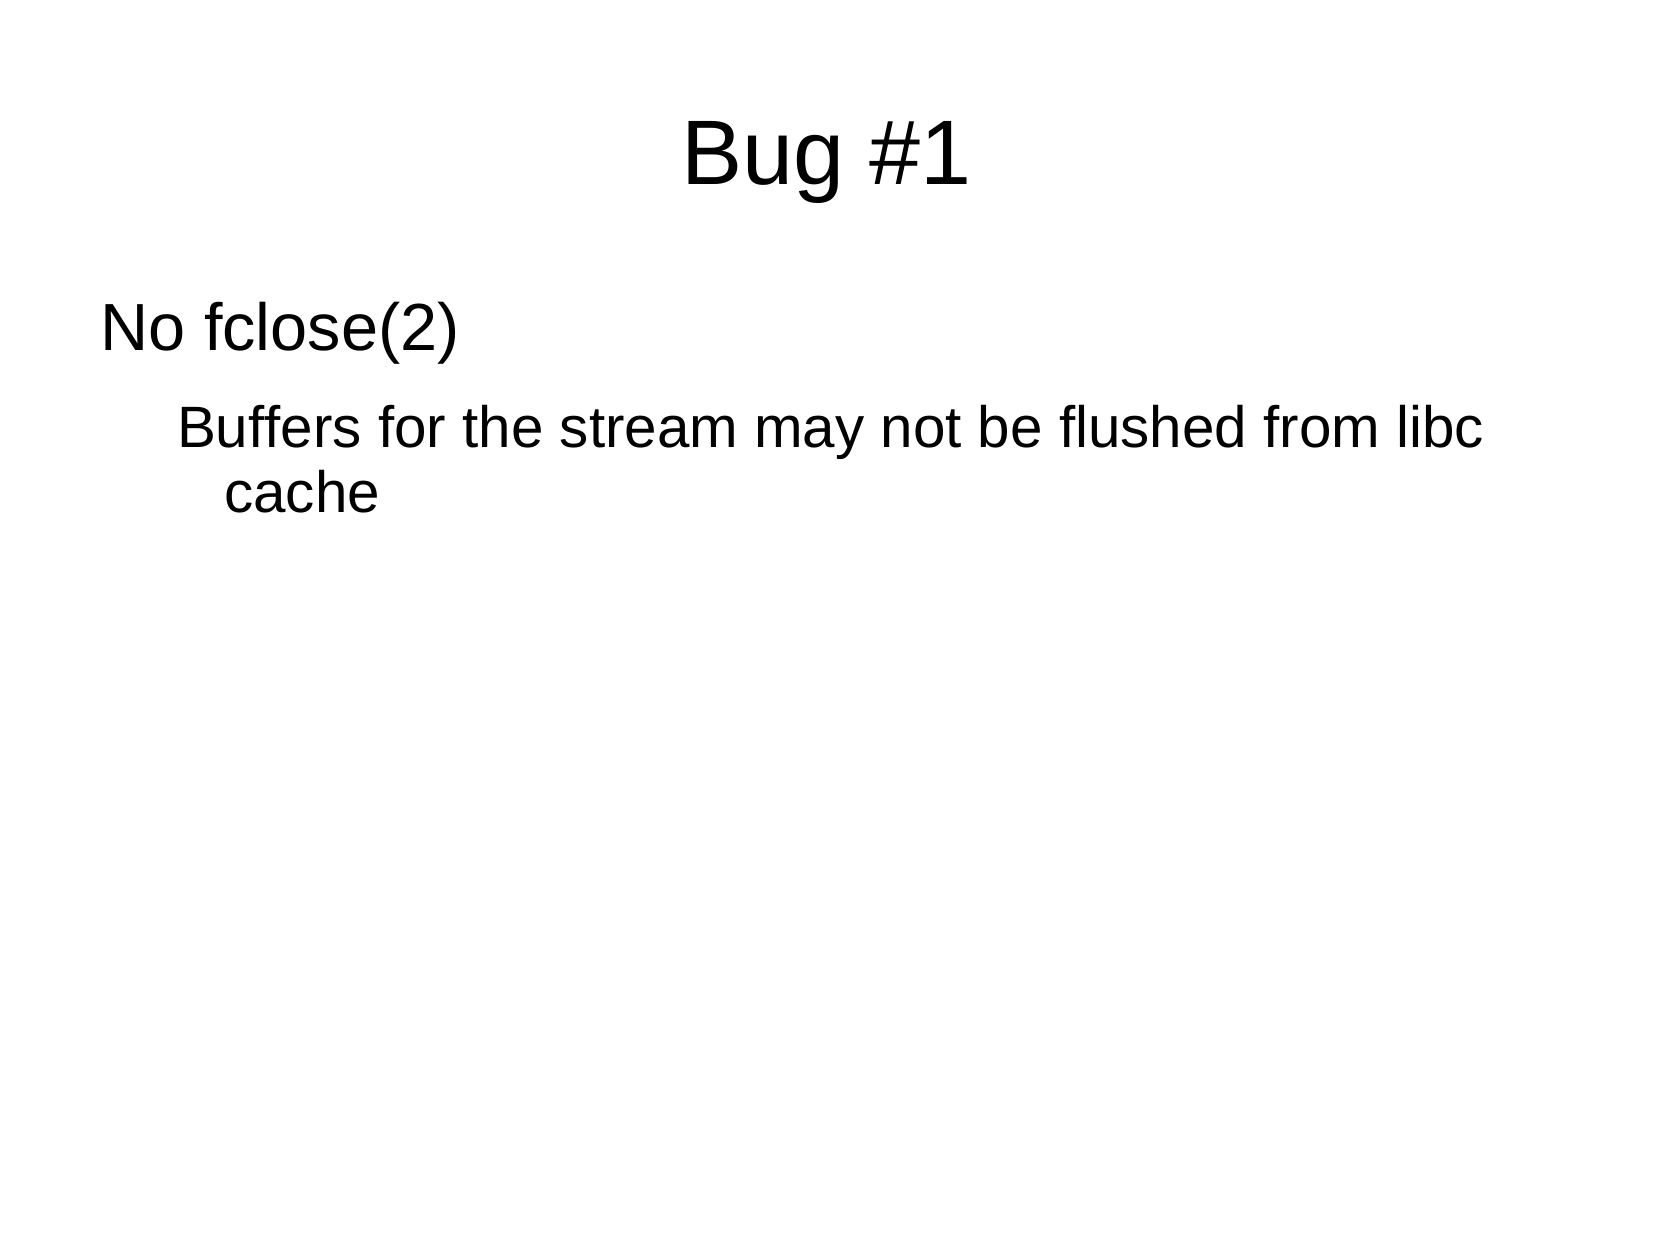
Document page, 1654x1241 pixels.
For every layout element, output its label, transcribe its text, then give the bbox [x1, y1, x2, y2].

title Bug #1 [82, 56, 1571, 250]
list No fclose(2) Buffers for the stream may not be flushed from libc cache [82, 290, 1571, 1094]
